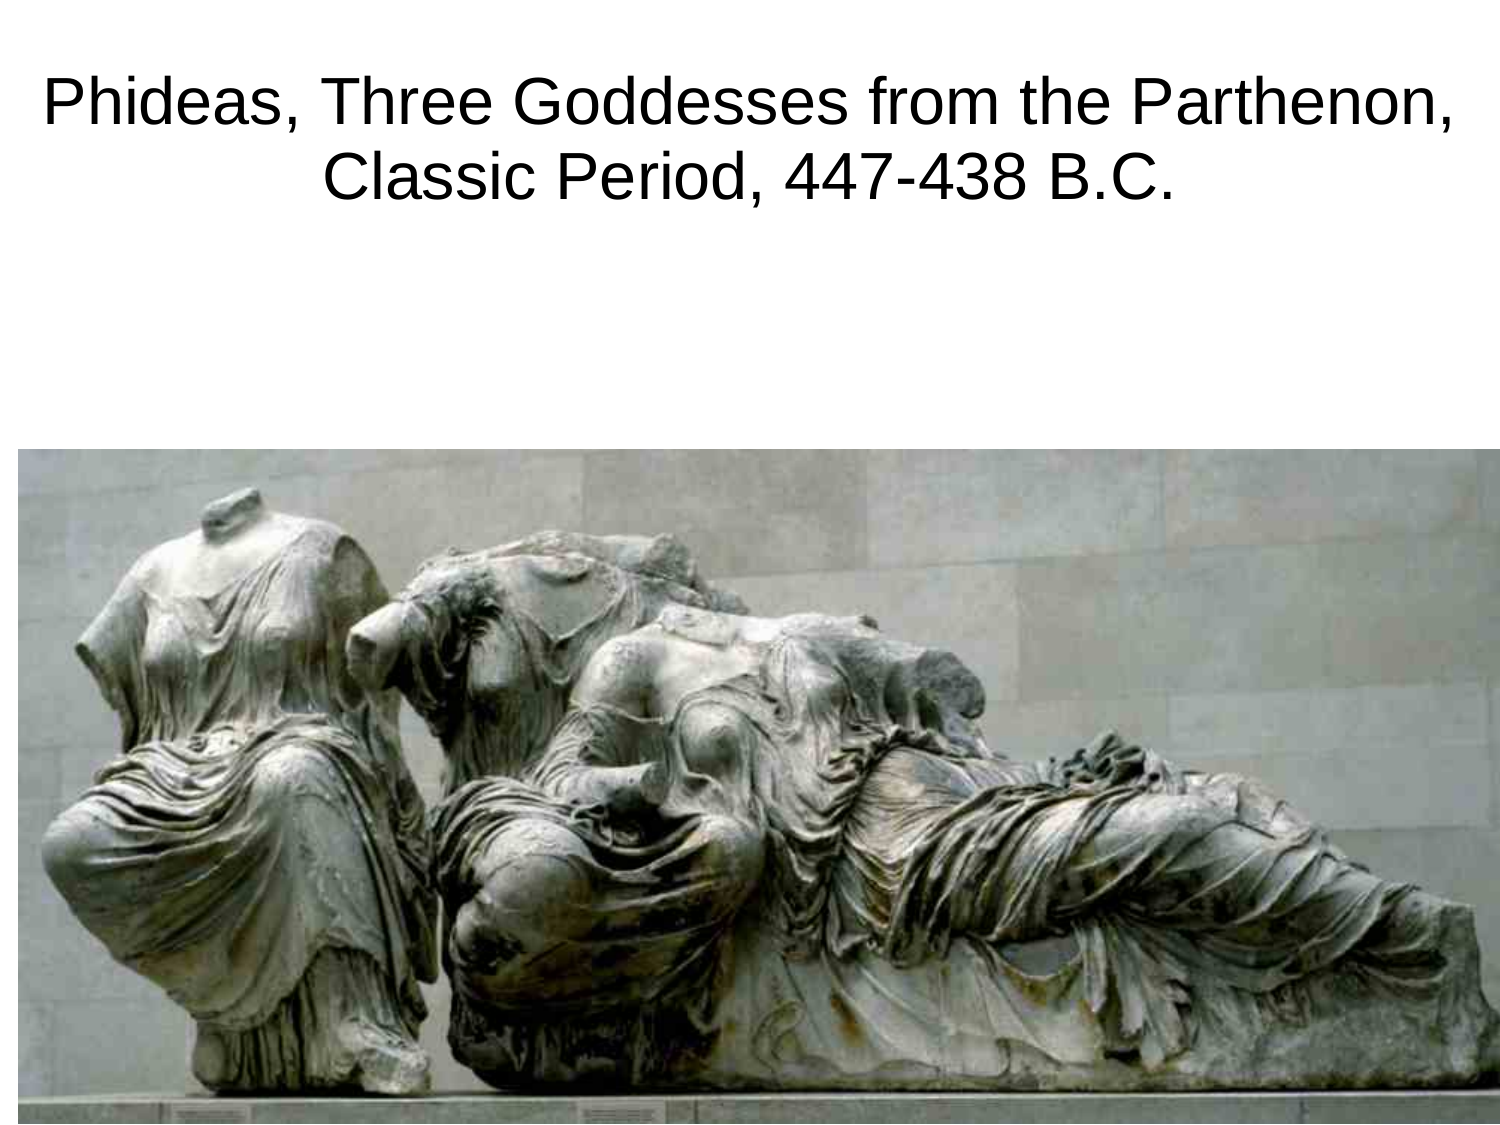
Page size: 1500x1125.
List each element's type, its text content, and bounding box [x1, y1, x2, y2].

picture [18, 449, 1500, 1124]
title Phideas, Three Goddesses from the Parthenon, Classic Period, 447-438 B.C. [0, 45, 1500, 233]
